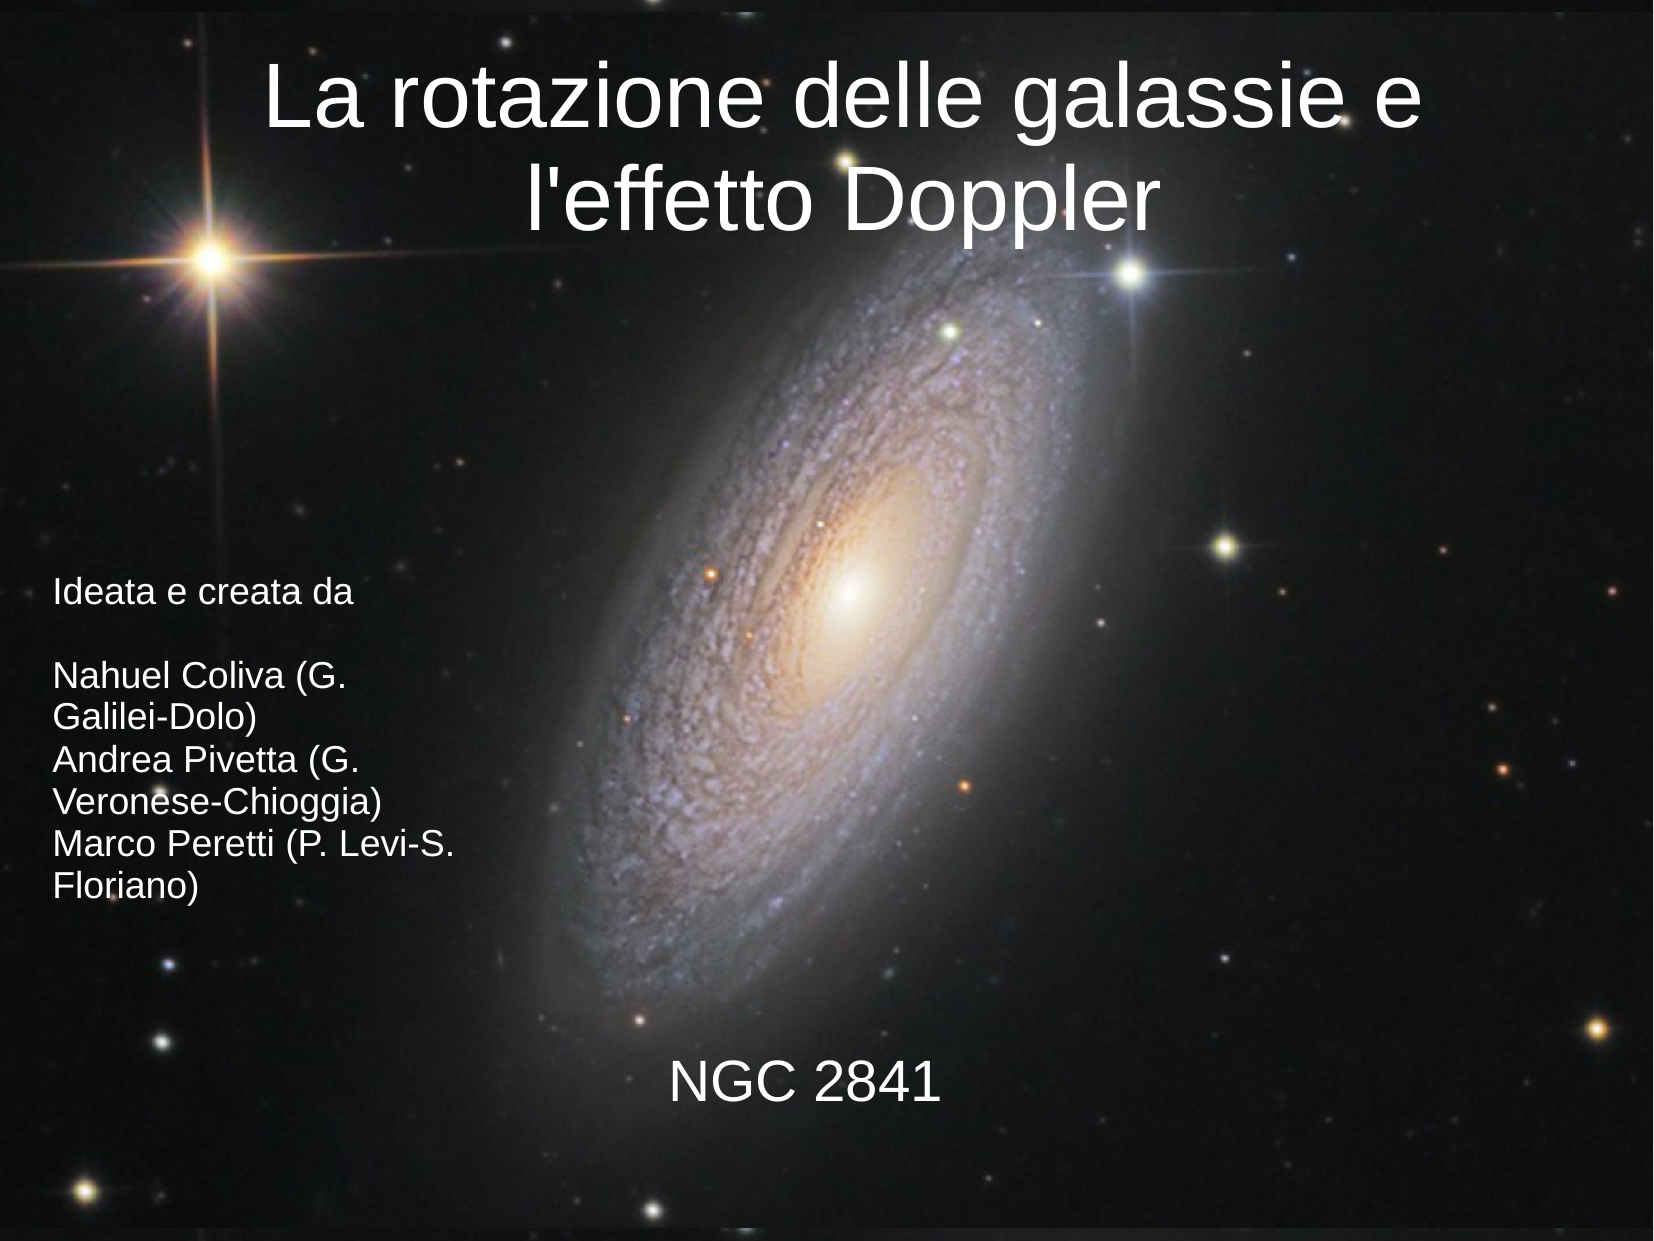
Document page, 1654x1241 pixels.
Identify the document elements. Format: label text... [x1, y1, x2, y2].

text_box NGC 2841 [637, 1040, 975, 1163]
text_box La rotazione delle galassie e l'effetto Doppler [225, 37, 1463, 301]
picture [0, 0, 1654, 1241]
text_box Ideata e creata da Nahuel Coliva (G. Galilei-Dolo) Andrea Pivetta (G. Veronese-Chioggia) Marco Peretti (P. Levi-S. Floriano) [37, 562, 488, 914]
